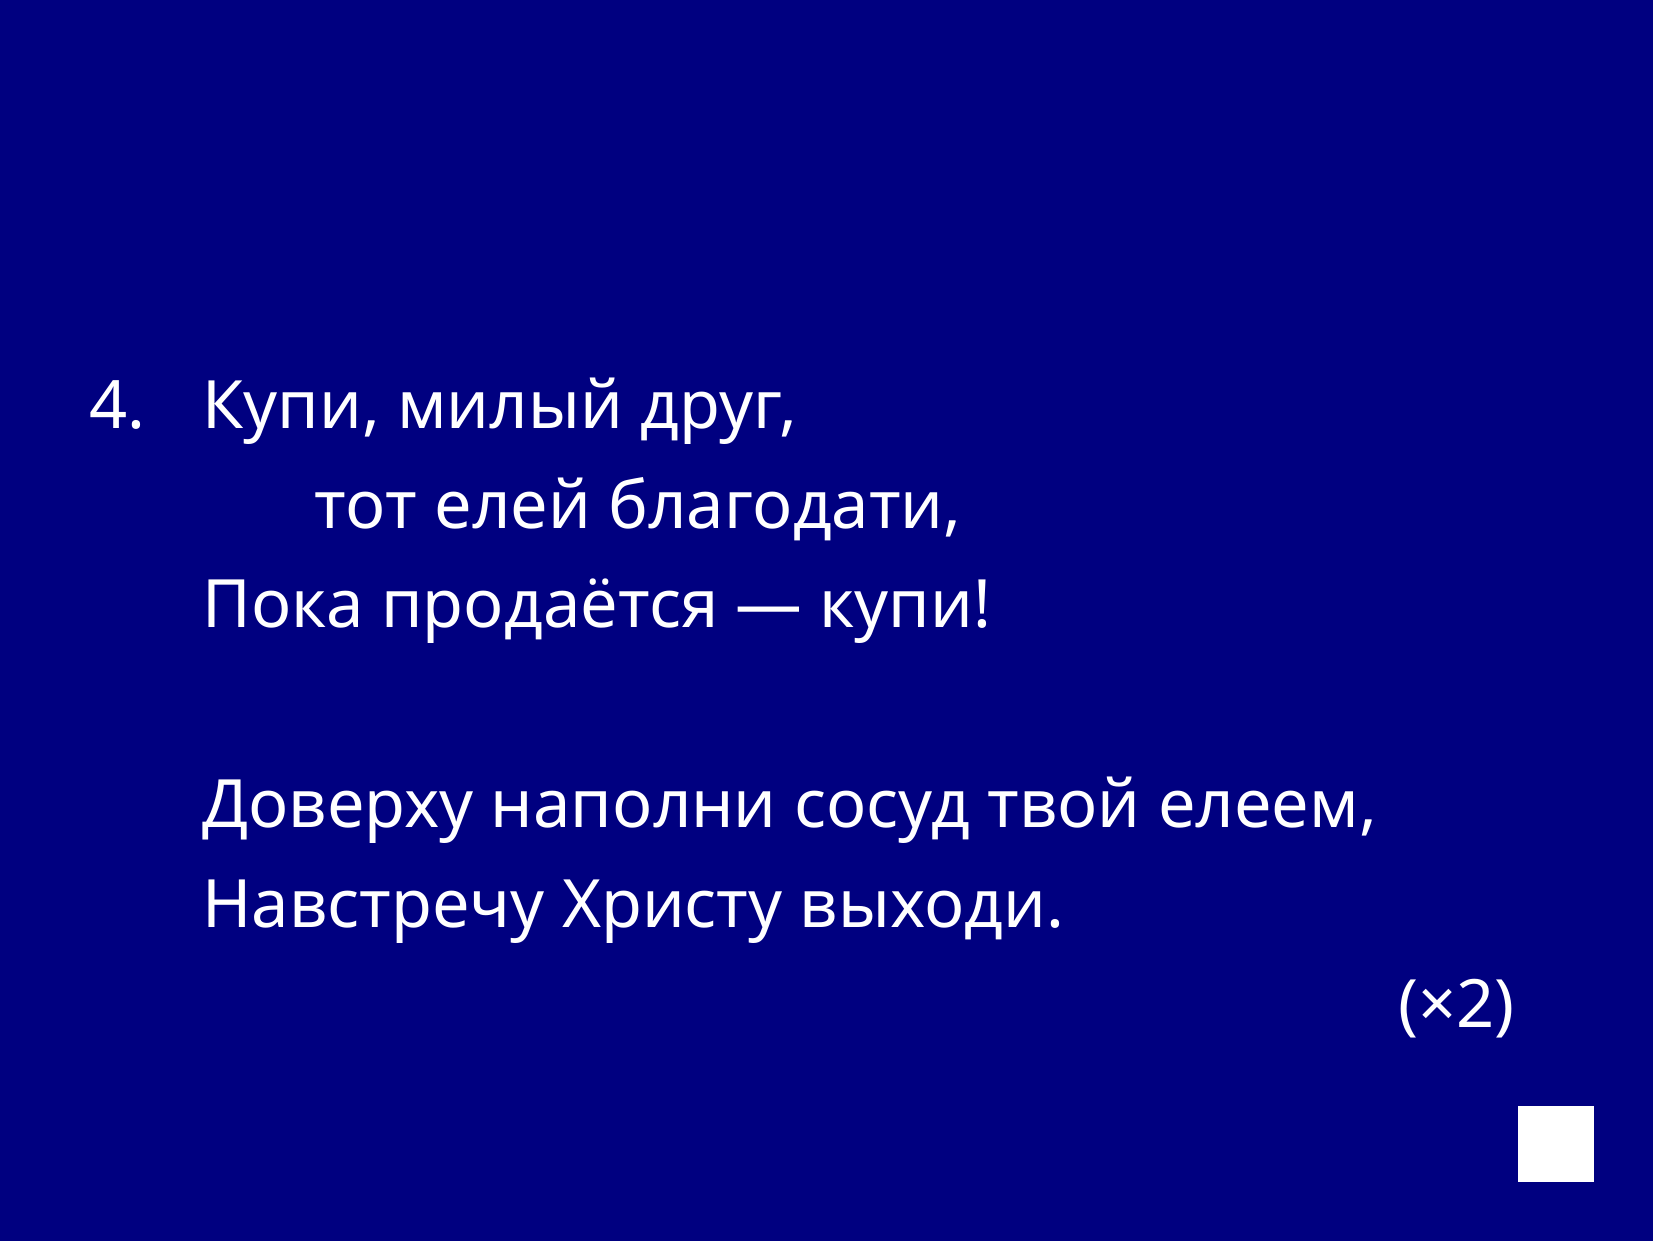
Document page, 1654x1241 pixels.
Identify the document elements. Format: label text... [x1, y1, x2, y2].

text_box [1518, 1106, 1594, 1182]
text_box 4. Купи, милый друг, тот елей благодати, Пока продаётся — купи! Доверху наполни сосуд твой елеем, Навстречу Христу выходи. (×2) [75, 150, 1576, 1163]
